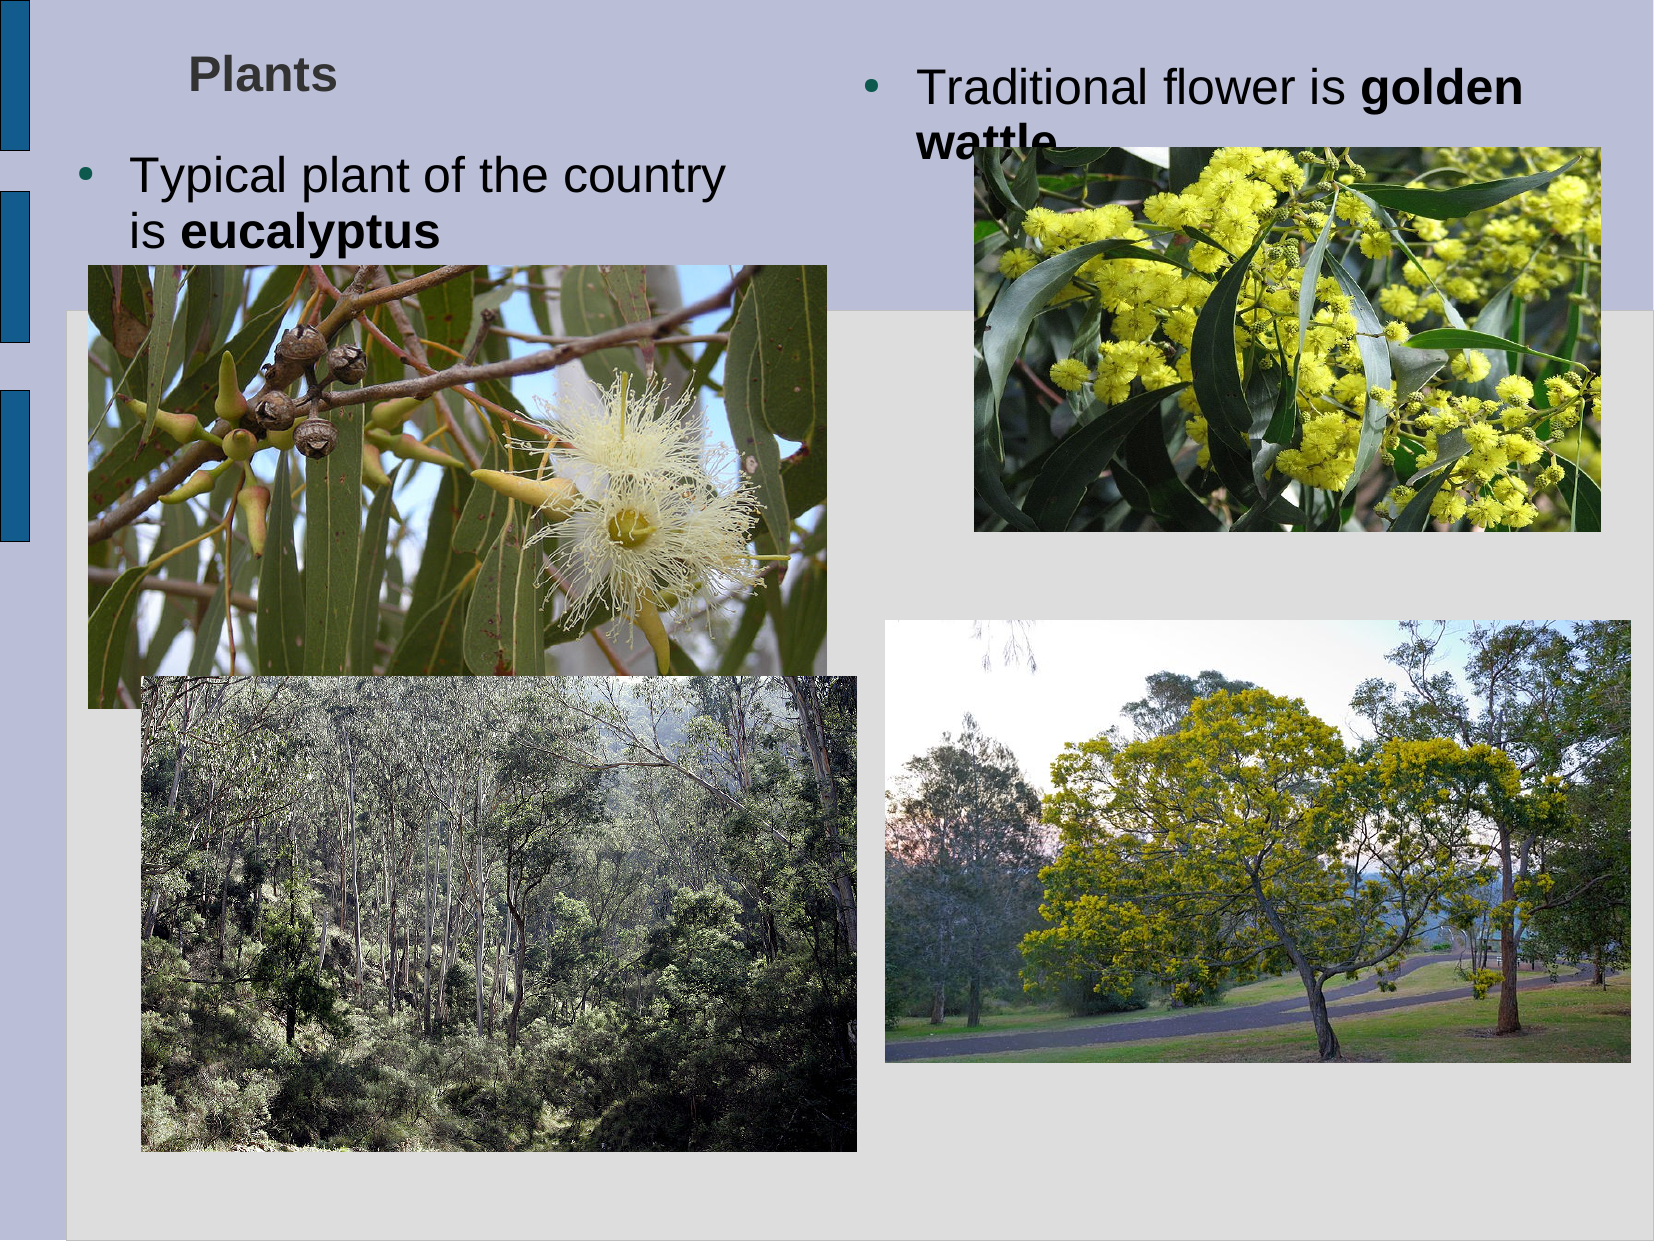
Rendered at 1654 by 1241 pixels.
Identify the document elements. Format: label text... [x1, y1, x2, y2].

picture [88, 265, 857, 1152]
picture [974, 147, 1601, 532]
title Plants [0, 0, 970, 178]
picture [885, 620, 1631, 1063]
list Traditional flower is golden wattle [845, 59, 1535, 1112]
list Typical plant of the country is eucalyptus [59, 147, 749, 929]
